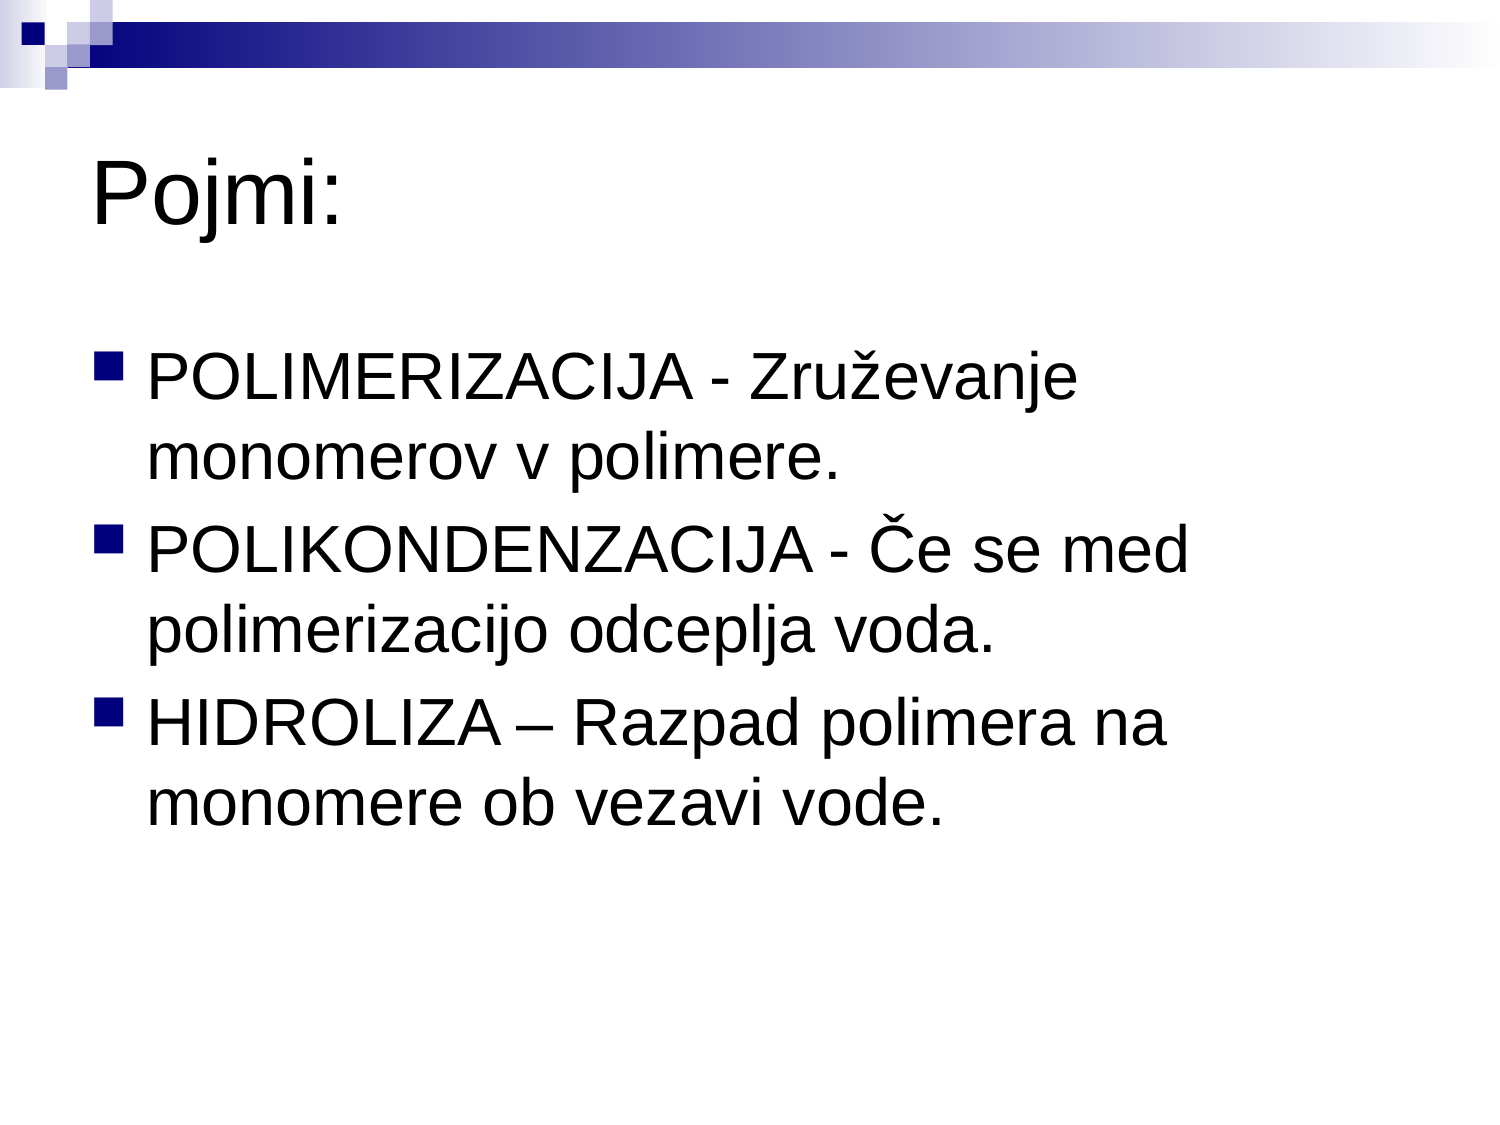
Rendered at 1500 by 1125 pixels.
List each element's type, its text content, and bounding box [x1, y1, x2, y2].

title Pojmi: [75, 75, 1425, 300]
list POLIMERIZACIJA - Zruževanje monomerov v polimere. POLIKONDENZACIJA - Če se med polimerizacijo odceplja voda. HIDROLIZA – Razpad polimera na monomere ob vezavi vode. [75, 324, 1425, 963]
